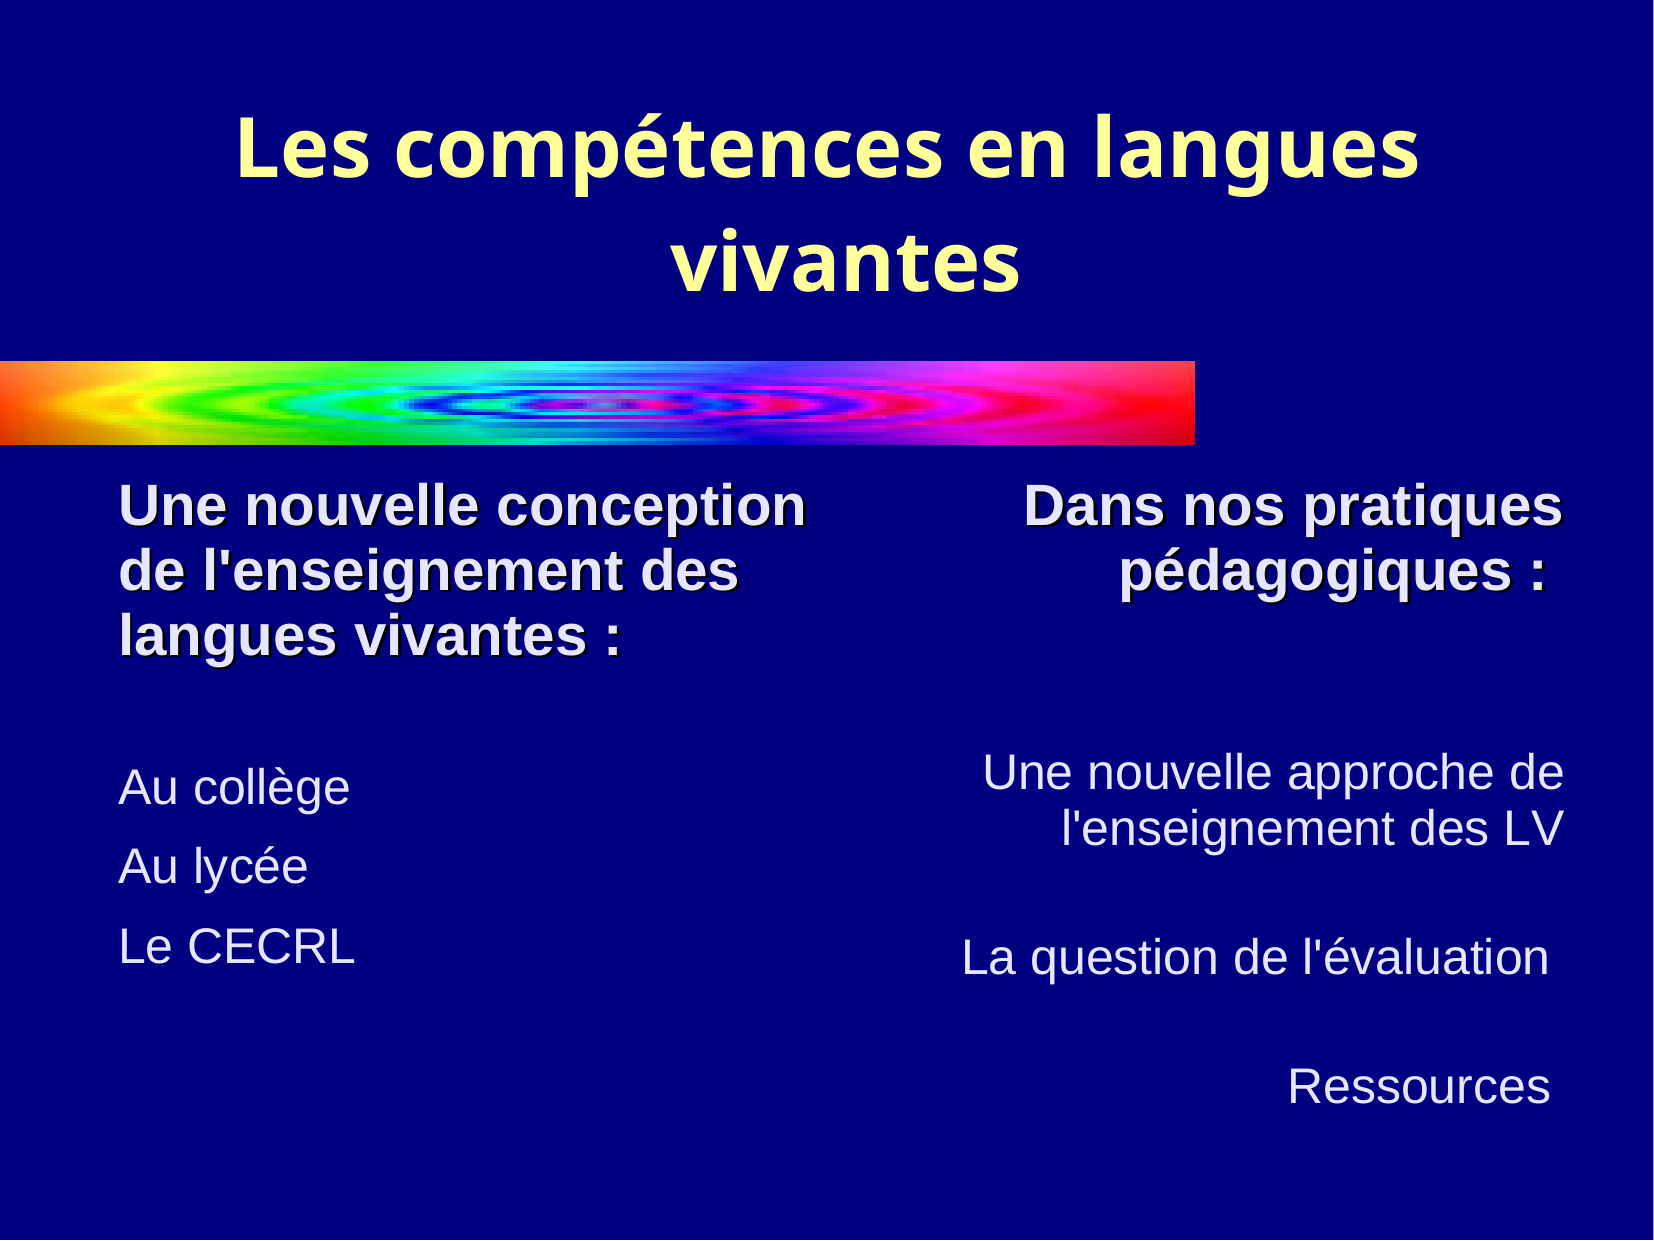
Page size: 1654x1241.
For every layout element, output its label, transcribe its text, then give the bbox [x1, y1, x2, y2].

list Dans nos pratiques pédagogiques : Une nouvelle approche de l'enseignement des LV La question de l'évaluation Ressources [885, 472, 1565, 1118]
list Une nouvelle conception de l'enseignement des langues vivantes : Au collège Au lycée Le CECRL [118, 472, 811, 1079]
picture [0, 361, 1195, 445]
title Les compétences en langues vivantes [121, 98, 1534, 307]
